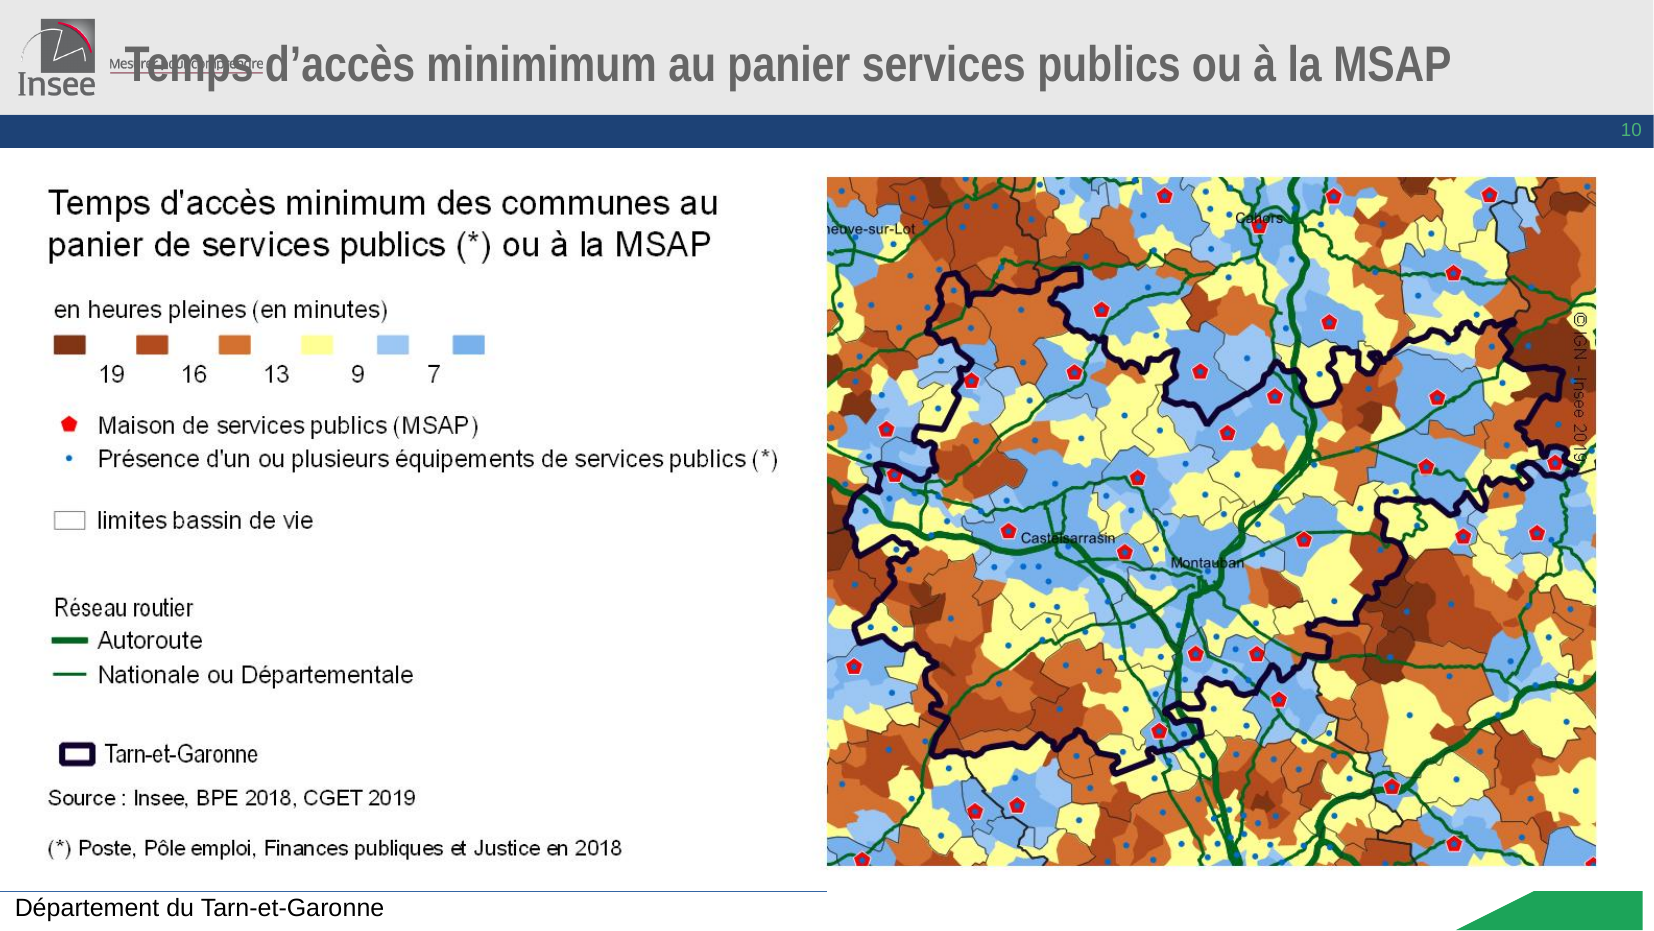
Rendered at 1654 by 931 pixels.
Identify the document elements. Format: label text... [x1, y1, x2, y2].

picture [14, 0, 263, 99]
picture [11, 152, 1643, 891]
title Temps d’accès minimimum au panier services publics ou à la MSAP [20, 3, 1568, 122]
